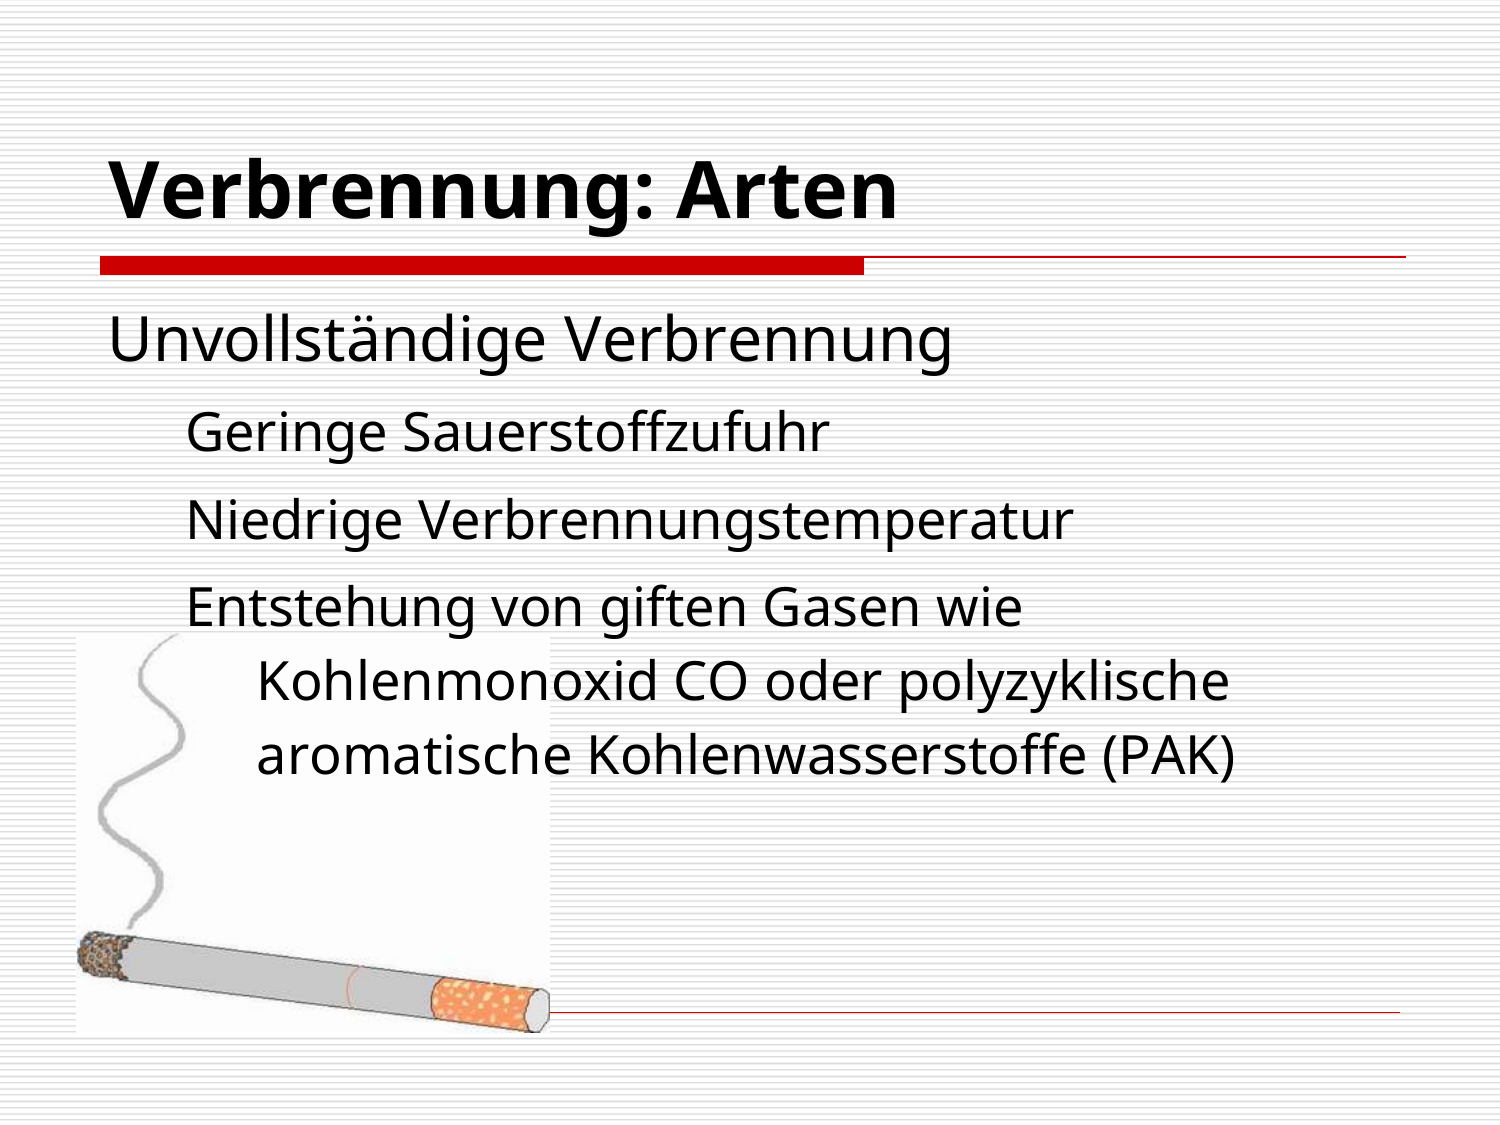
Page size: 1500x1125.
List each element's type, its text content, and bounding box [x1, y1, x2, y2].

title Verbrennung: Arten [94, 49, 1407, 250]
picture [0, 0, 1500, 1125]
list Unvollständige Verbrennung Geringe Sauerstoffzufuhr Niedrige Verbrennungstemperatur Entstehung von giften Gasen wie Kohlenmonoxid CO oder polyzyklische aromatische Kohlenwasserstoffe (PAK) [92, 287, 1406, 988]
